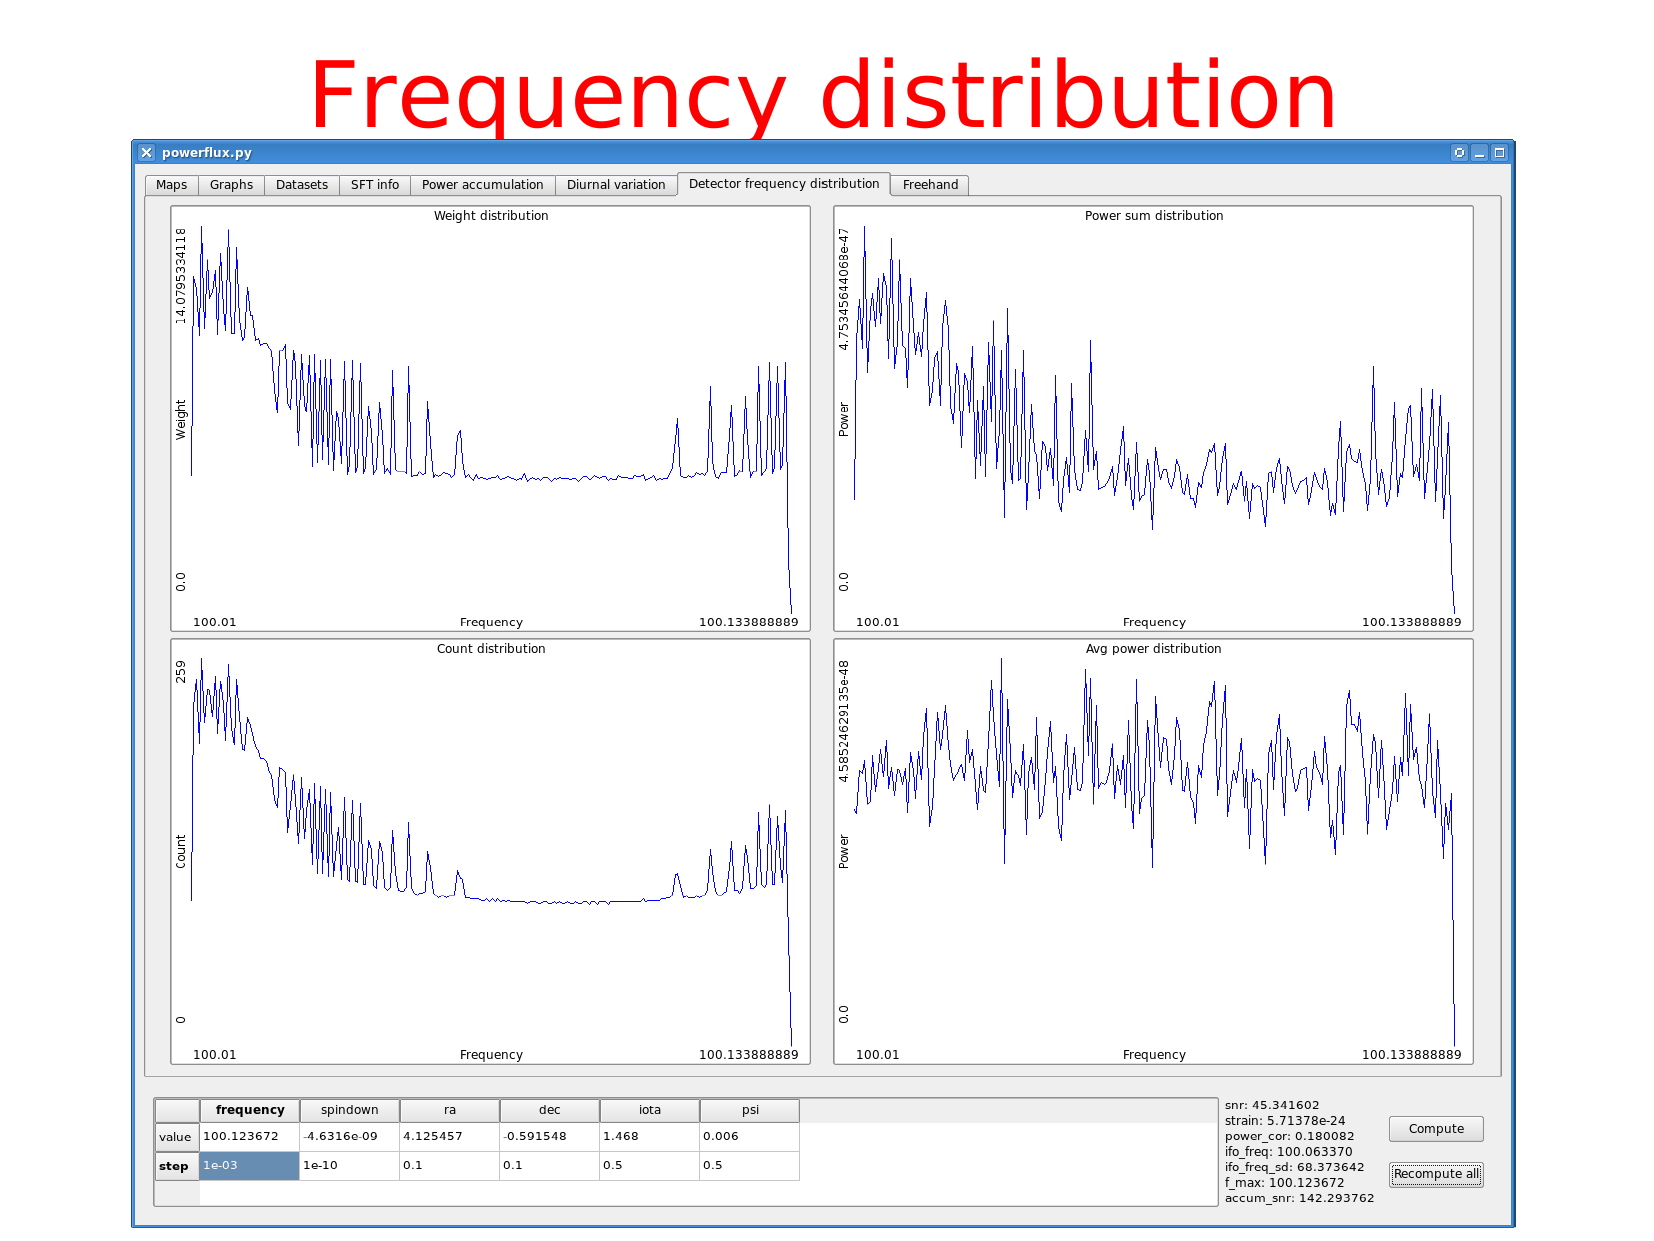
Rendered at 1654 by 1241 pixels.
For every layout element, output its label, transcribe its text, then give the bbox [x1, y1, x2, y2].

title Frequency distribution [80, 0, 1569, 193]
picture [131, 139, 1516, 1228]
